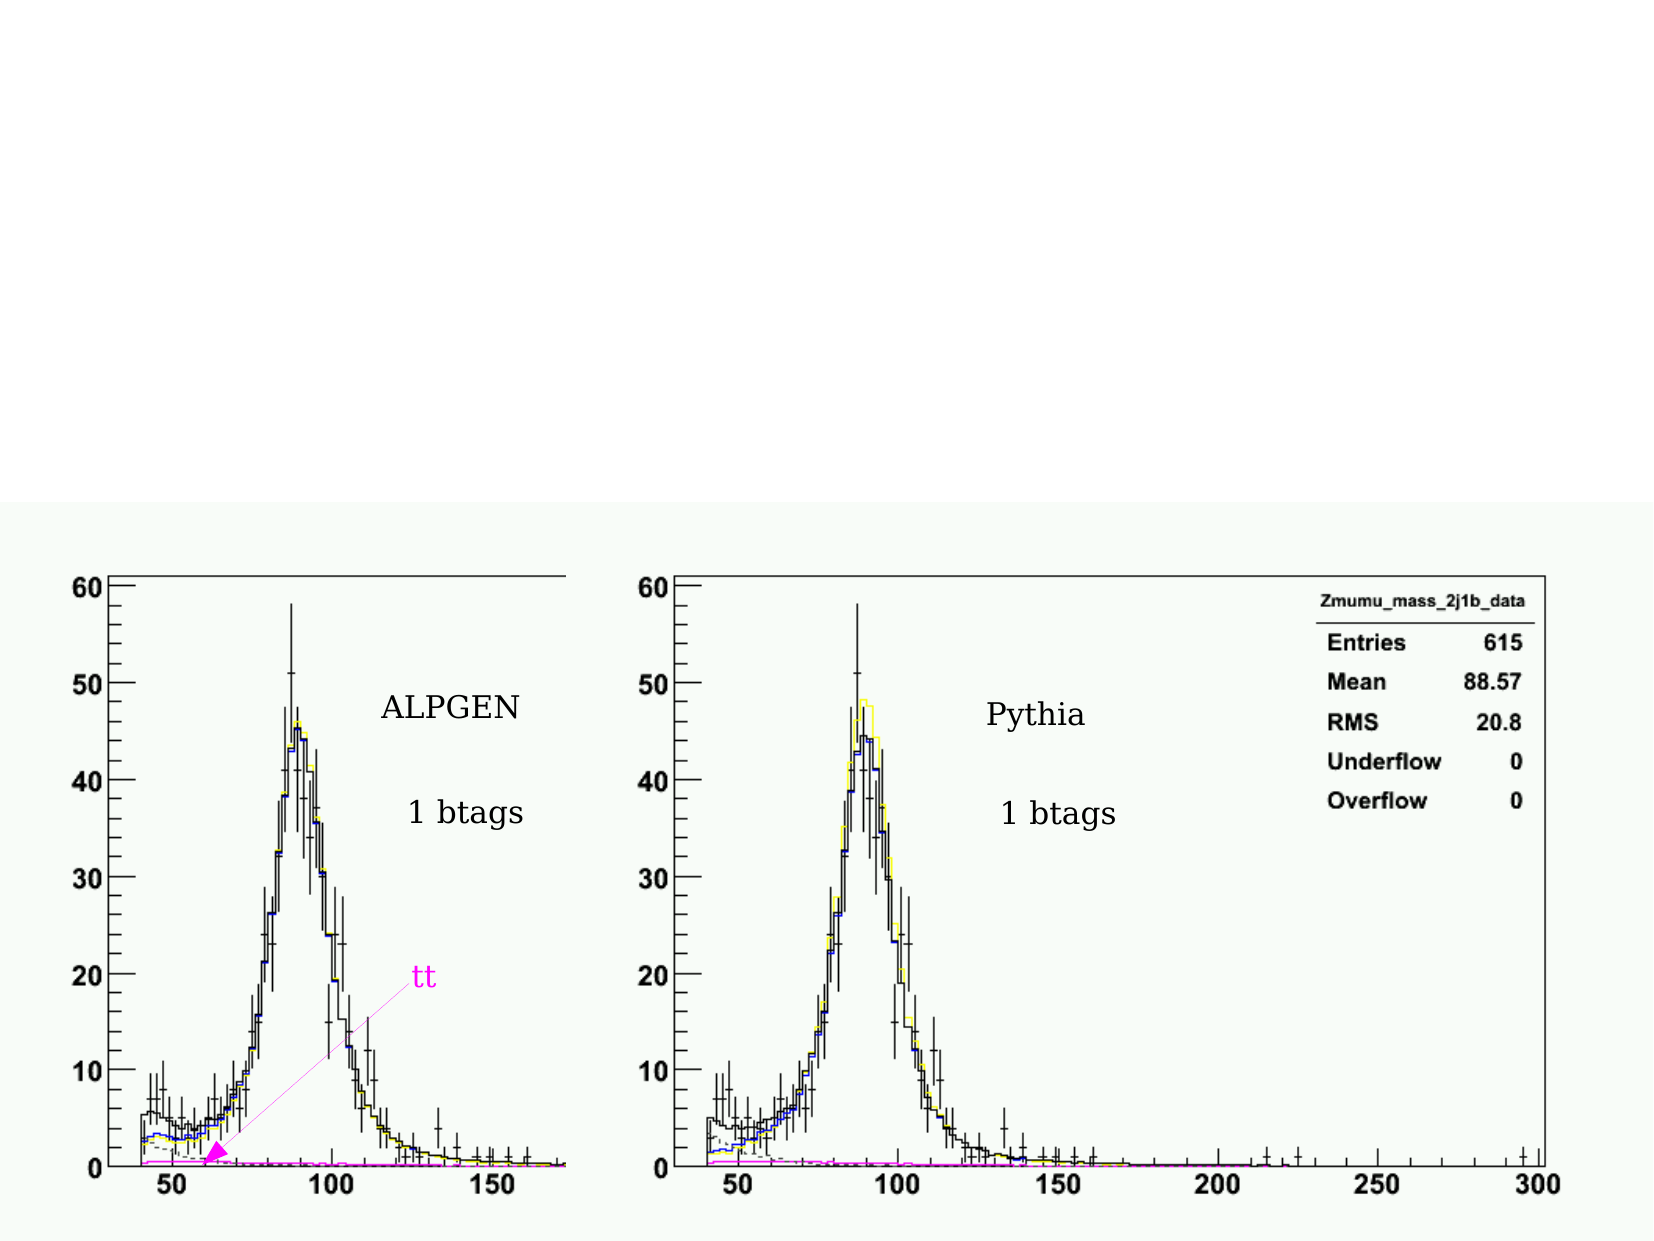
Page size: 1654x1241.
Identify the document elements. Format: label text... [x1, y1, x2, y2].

text_box ALPGEN [381, 689, 521, 726]
text_box 1 btags [999, 795, 1118, 832]
text_box Pythia [985, 696, 1087, 733]
text_box tt [411, 958, 437, 995]
picture [0, 502, 1654, 1241]
text_box 1 btags [406, 795, 525, 832]
